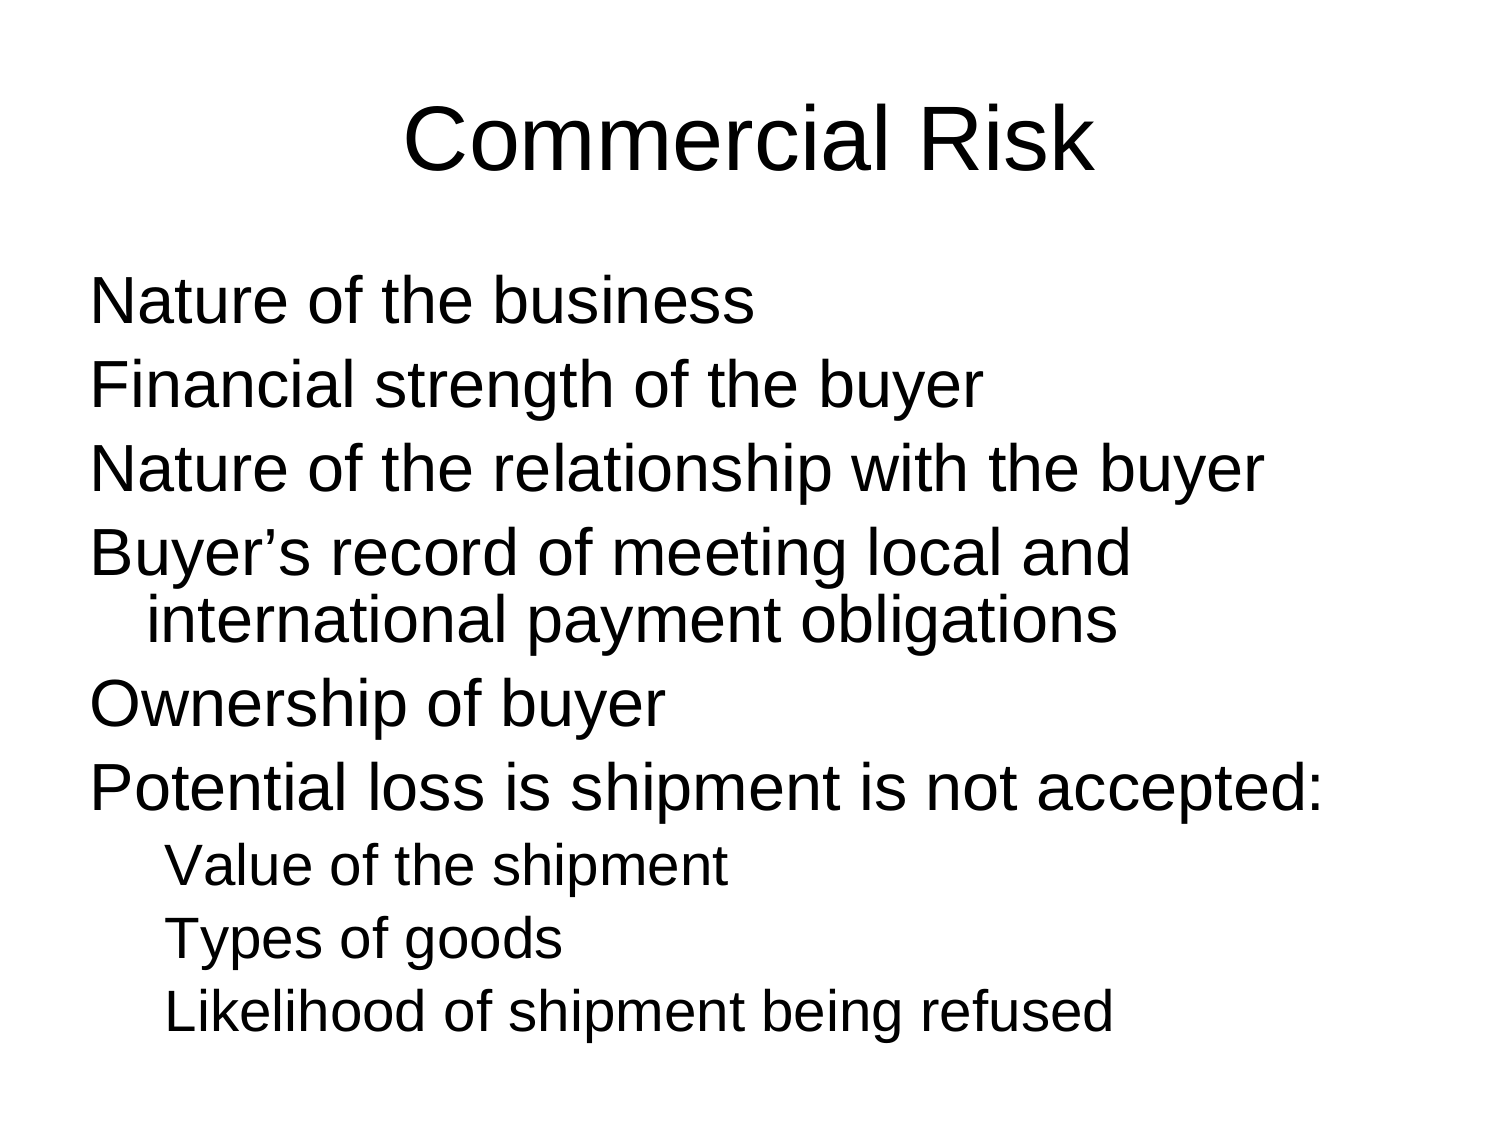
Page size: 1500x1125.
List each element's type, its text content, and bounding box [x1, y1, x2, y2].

title Commercial Risk [75, 45, 1426, 233]
list Nature of the business Financial strength of the buyer Nature of the relationship with the buyer Buyer’s record of meeting local and international payment obligations Ownership of buyer Potential loss is shipment is not accepted: Value of the shipment Types of goods Likelihood of shipment being refused [75, 262, 1426, 1125]
